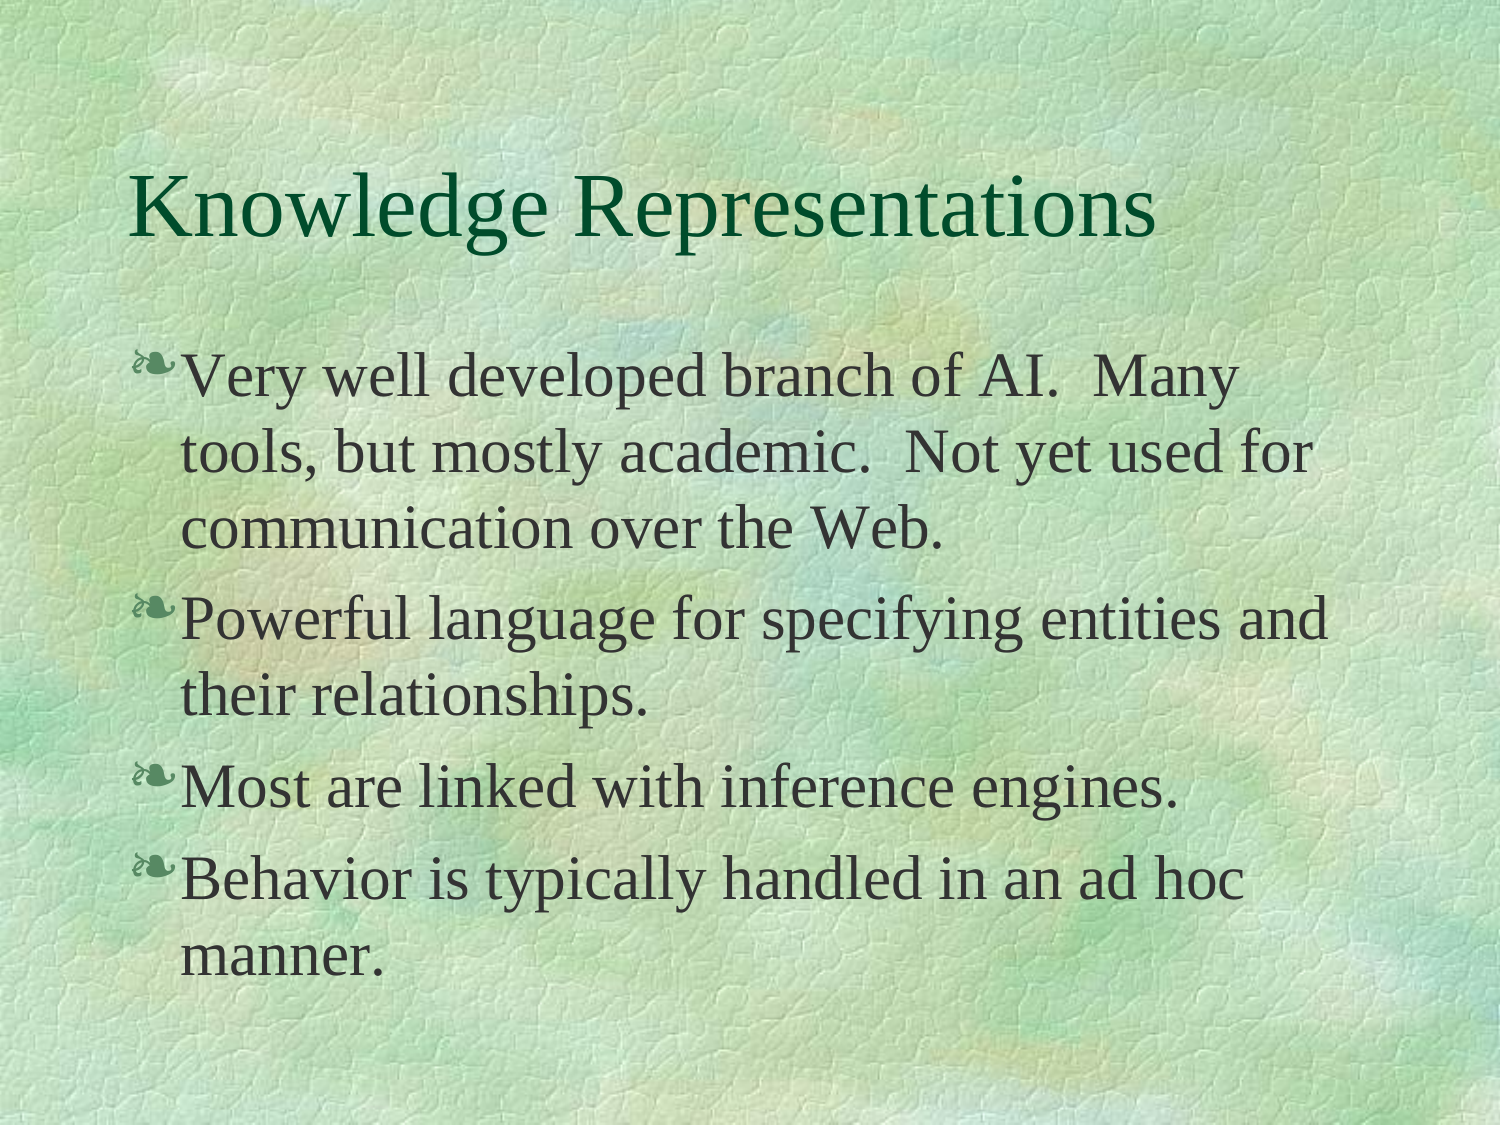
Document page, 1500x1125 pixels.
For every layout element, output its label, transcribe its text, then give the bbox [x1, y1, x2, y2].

picture [0, 0, 1500, 1125]
title Knowledge Representations [112, 74, 1388, 263]
list Very well developed branch of AI. Many tools, but mostly academic. Not yet used for communication over the Web. Powerful language for specifying entities and their relationships. Most are linked with inference engines. Behavior is typically handled in an ad hoc manner. [112, 324, 1388, 1000]
